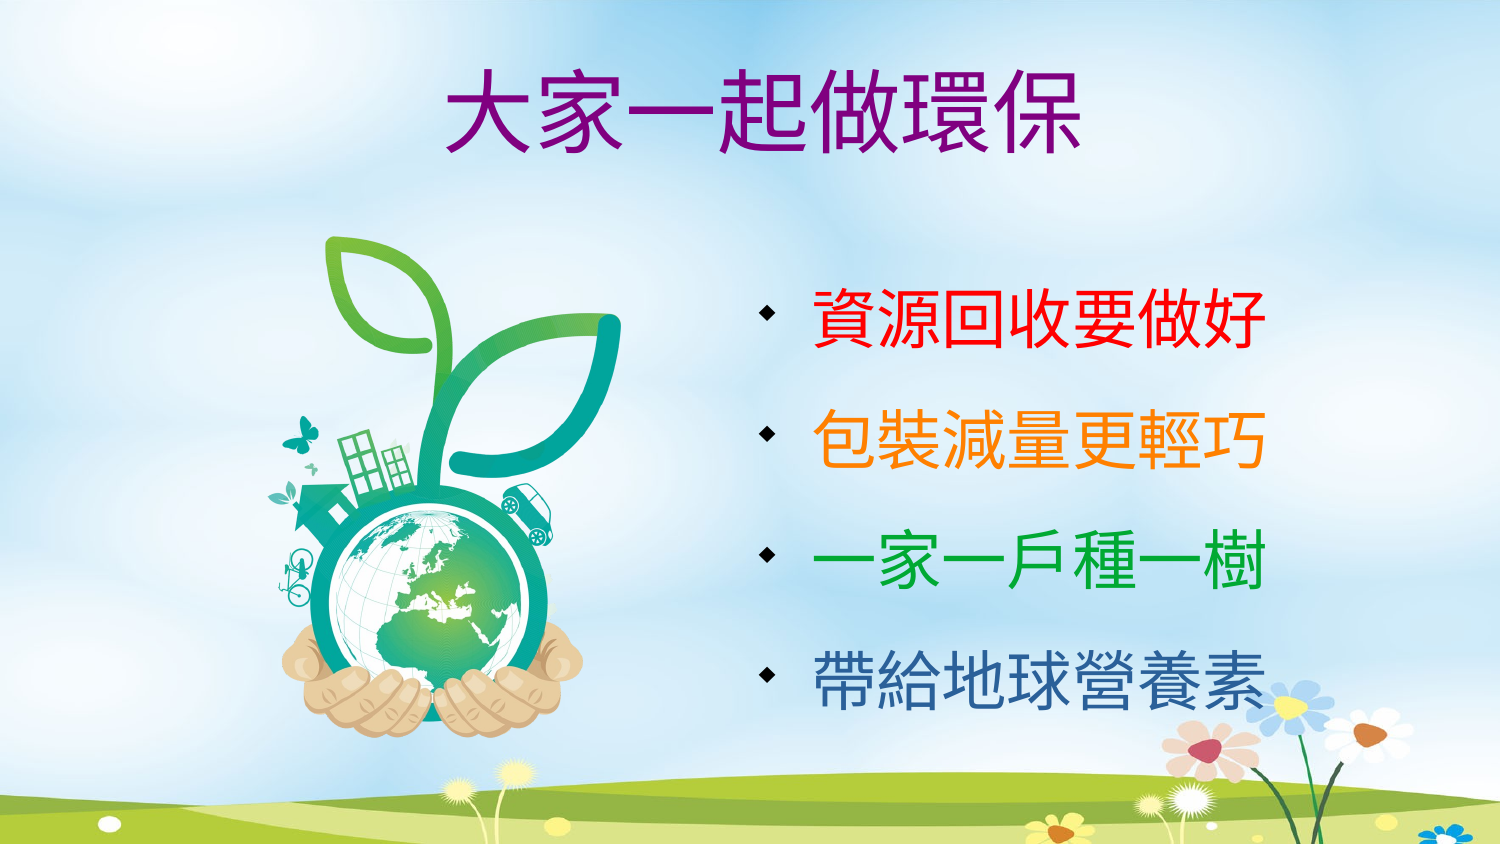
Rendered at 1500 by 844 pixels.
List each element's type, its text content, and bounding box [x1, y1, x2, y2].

list 資源回收要做好 包裝減量更輕巧 一家一戶種一樹 帶給地球營養素 [741, 267, 1324, 728]
picture [0, 0, 1500, 844]
title 大家一起做環保 [88, 36, 1439, 178]
